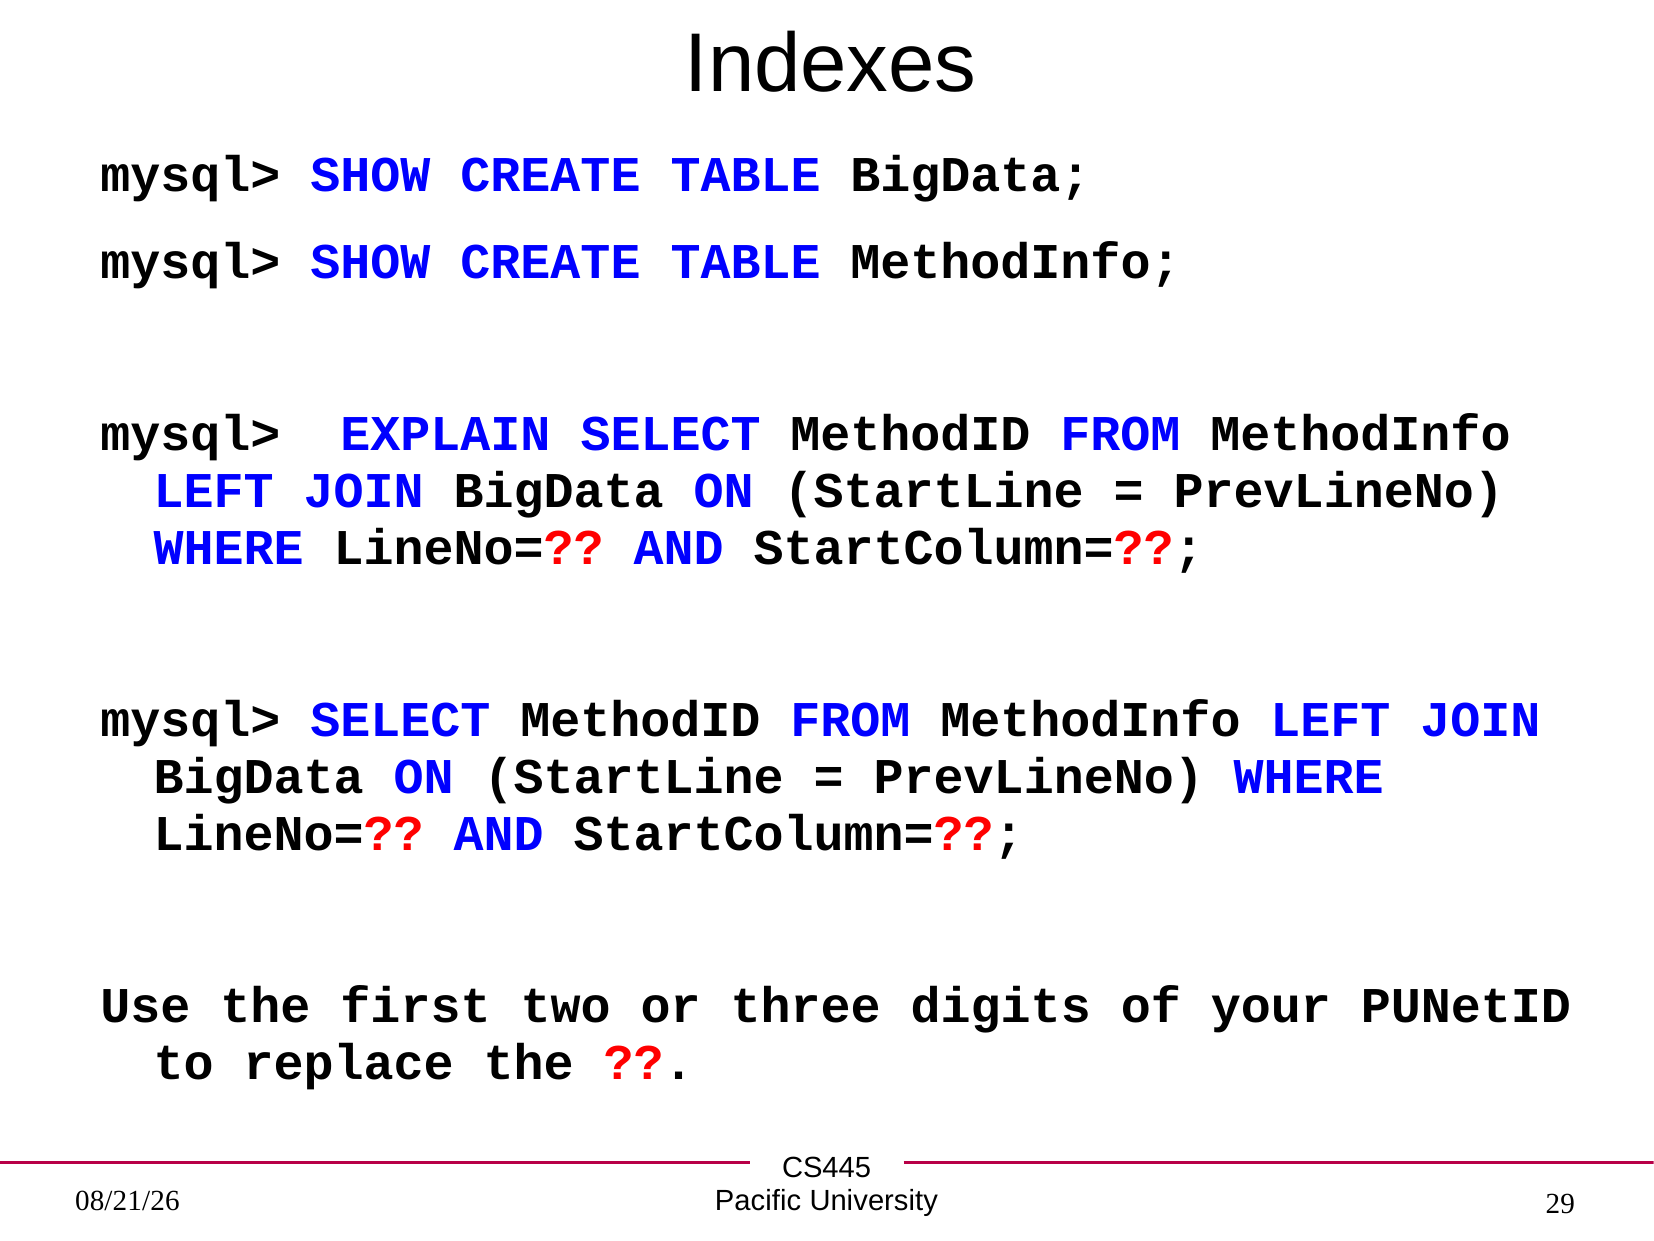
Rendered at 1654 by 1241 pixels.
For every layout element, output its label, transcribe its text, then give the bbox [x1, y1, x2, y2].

title Indexes [86, 15, 1576, 109]
list mysql> SHOW CREATE TABLE BigData; mysql> SHOW CREATE TABLE MethodInfo; mysql> EXPLAIN SELECT MethodID FROM MethodInfo LEFT JOIN BigData ON (StartLine = PrevLineNo) WHERE LineNo=?? AND StartColumn=??; mysql> SELECT MethodID FROM MethodInfo LEFT JOIN BigData ON (StartLine = PrevLineNo) WHERE LineNo=?? AND StartColumn=??; Use the first two or three digits of your PUNetID to replace the ??. [82, 150, 1571, 1111]
